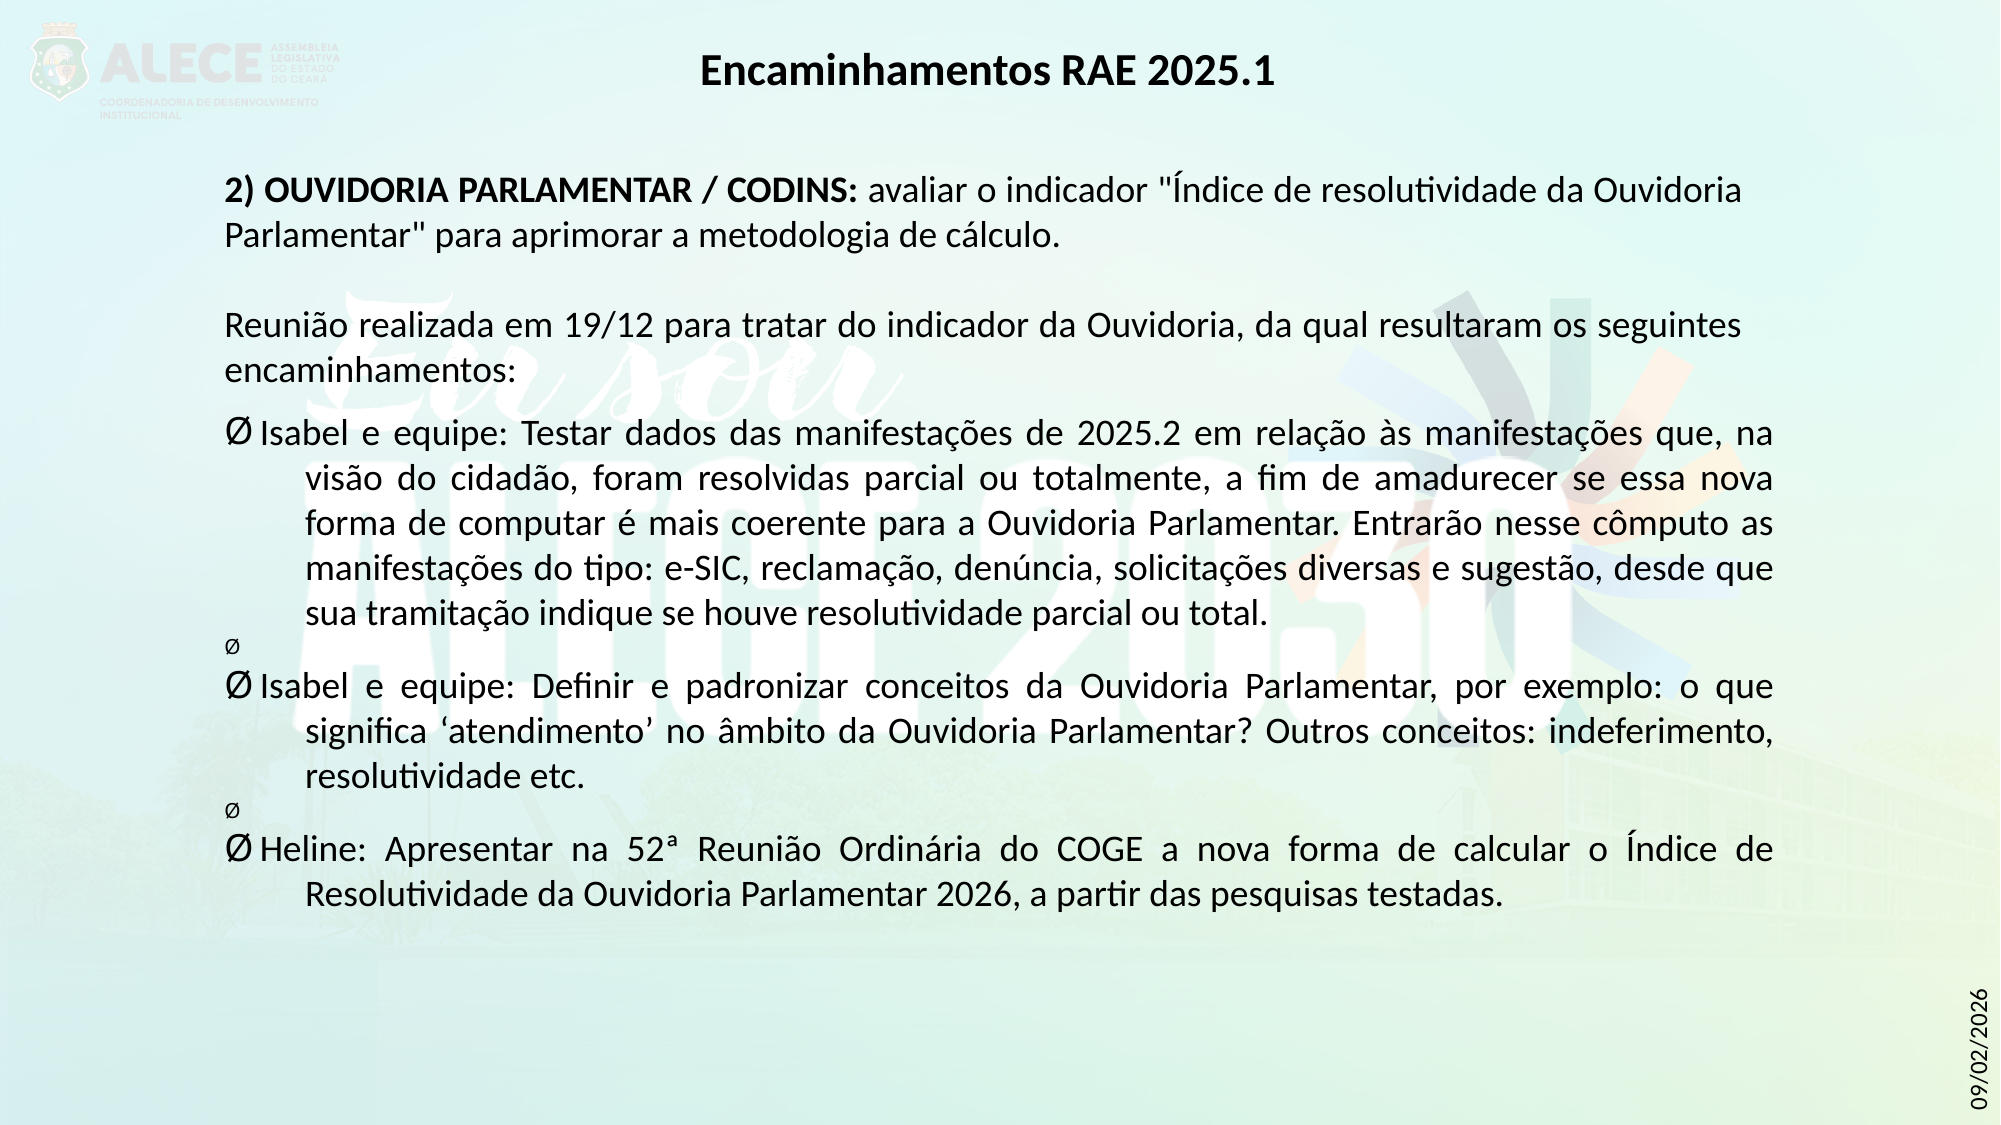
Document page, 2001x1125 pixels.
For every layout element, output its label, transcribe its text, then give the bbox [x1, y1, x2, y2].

text_box Isabel e equipe: Testar dados das manifestações de 2025.2 em relação às manifestações que, na visão do cidadão, foram resolvidas parcial ou totalmente, a fim de amadurecer se essa nova forma de computar é mais coerente para a Ouvidoria Parlamentar. Entrarão nesse cômputo as manifestações do tipo: e-SIC, reclamação, denúncia, solicitações diversas e sugestão, desde que sua tramitação indique se houve resolutividade parcial ou total. Isabel e equipe: Definir e padronizar conceitos da Ouvidoria Parlamentar, por exemplo: o que significa ‘atendimento’ no âmbito da Ouvidoria Parlamentar? Outros conceitos: indeferimento, resolutividade etc. Heline: Apresentar na 52ª Reunião Ordinária do COGE a nova forma de calcular o Índice de Resolutividade da Ouvidoria Parlamentar 2026, a partir das pesquisas testadas. [209, 400, 1791, 941]
text_box 09/02/2026 [1954, 972, 2000, 1125]
text_box Encaminhamentos RAE 2025.1 [671, 37, 1305, 104]
text_box 2) OUVIDORIA PARLAMENTAR / CODINS: avaliar o indicador "Índice de resolutividade da Ouvidoria Parlamentar" para aprimorar a metodologia de cálculo. Reunião realizada em 19/12 para tratar do indicador da Ouvidoria, da qual resultaram os seguintes encaminhamentos: [209, 157, 1791, 400]
